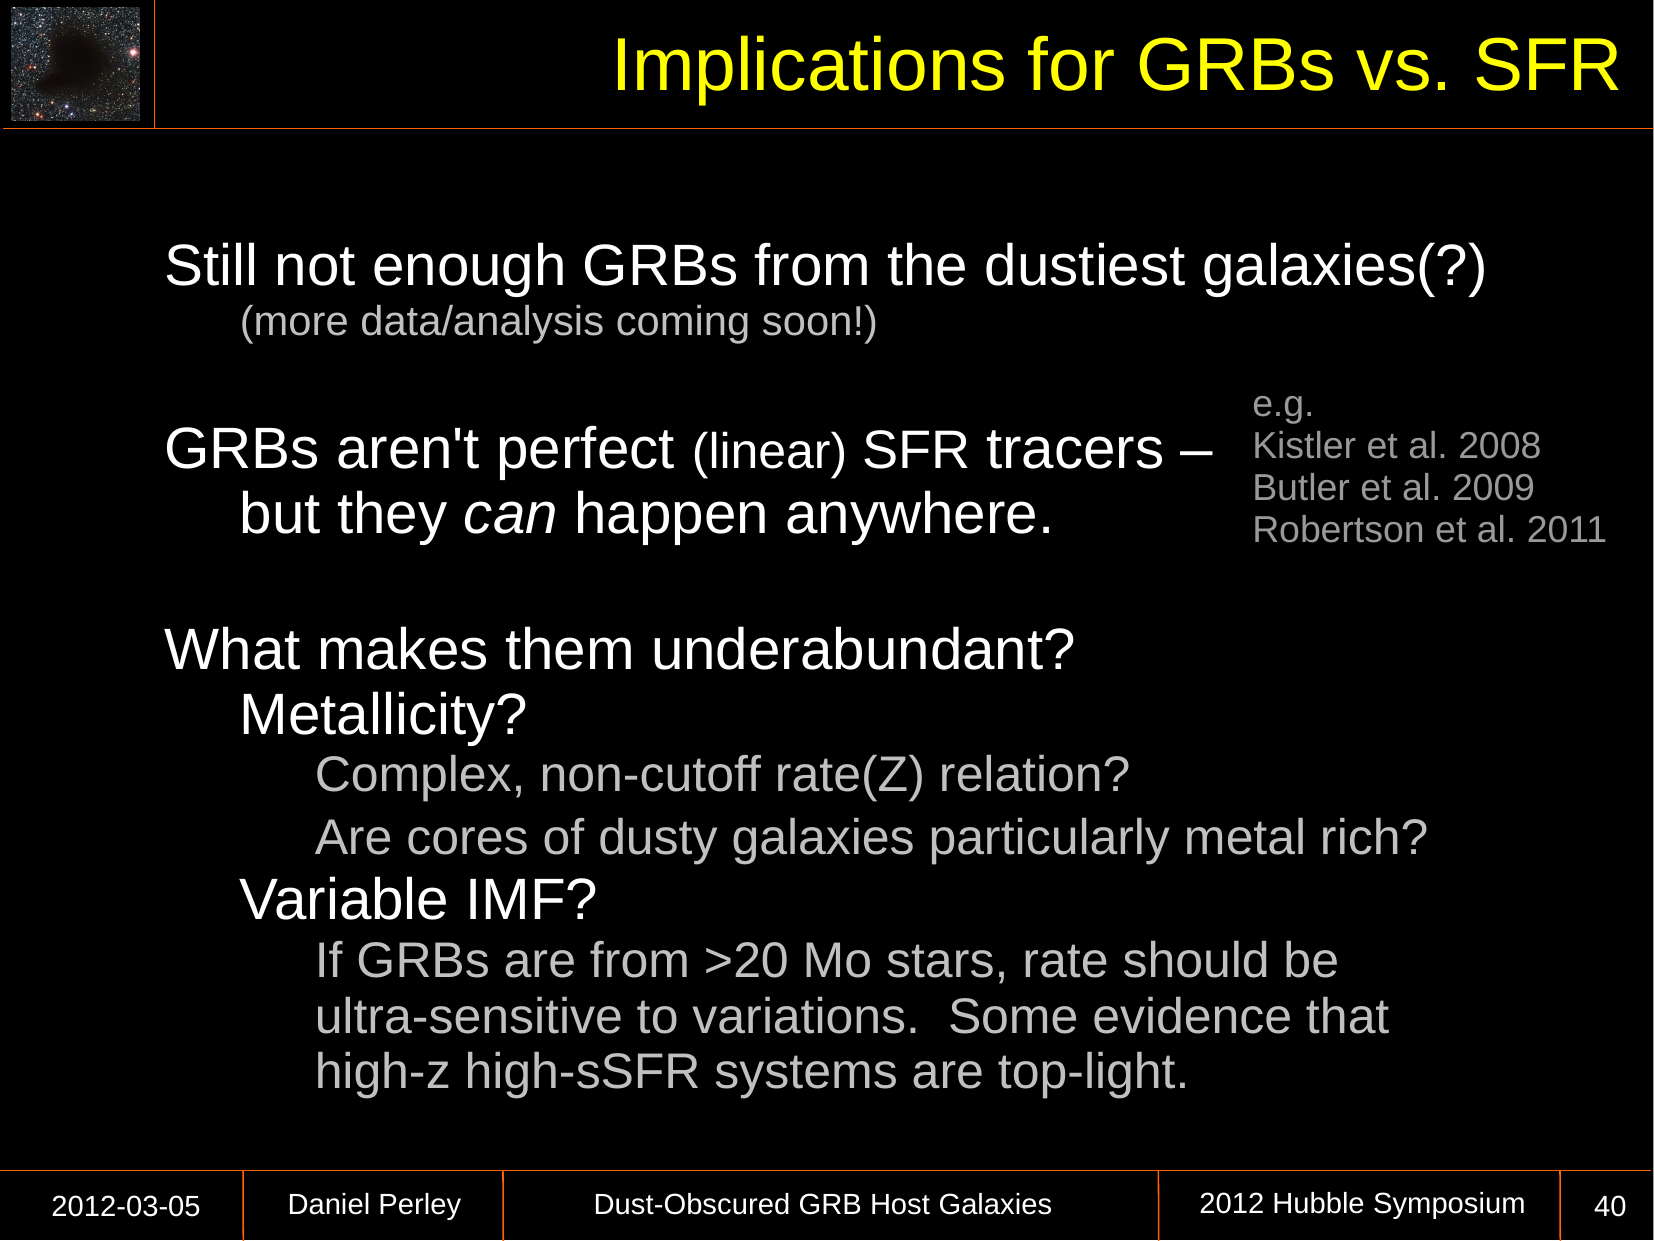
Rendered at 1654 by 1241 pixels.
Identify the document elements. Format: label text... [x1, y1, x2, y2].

text_box What makes them underabundant? Metallicity? Complex, non-cutoff rate(Z) relation? Are cores of dusty galaxies particularly metal rich? Variable IMF? If GRBs are from >20 Mo stars, rate should be ultra-sensitive to variations. Some evidence that high-z high-sSFR systems are top-light. [150, 608, 1501, 1107]
text_box GRBs aren't perfect (linear) SFR tracers – but they can happen anywhere. [150, 408, 1237, 553]
text_box Still not enough GRBs from the dustiest galaxies(?) (more data/analysis coming soon!) [150, 225, 1576, 352]
picture [11, 7, 140, 121]
text_box e.g. Kistler et al. 2008 Butler et al. 2009 Robertson et al. 2011 [1237, 375, 1654, 558]
title Implications for GRBs vs. SFR [594, 21, 1624, 108]
